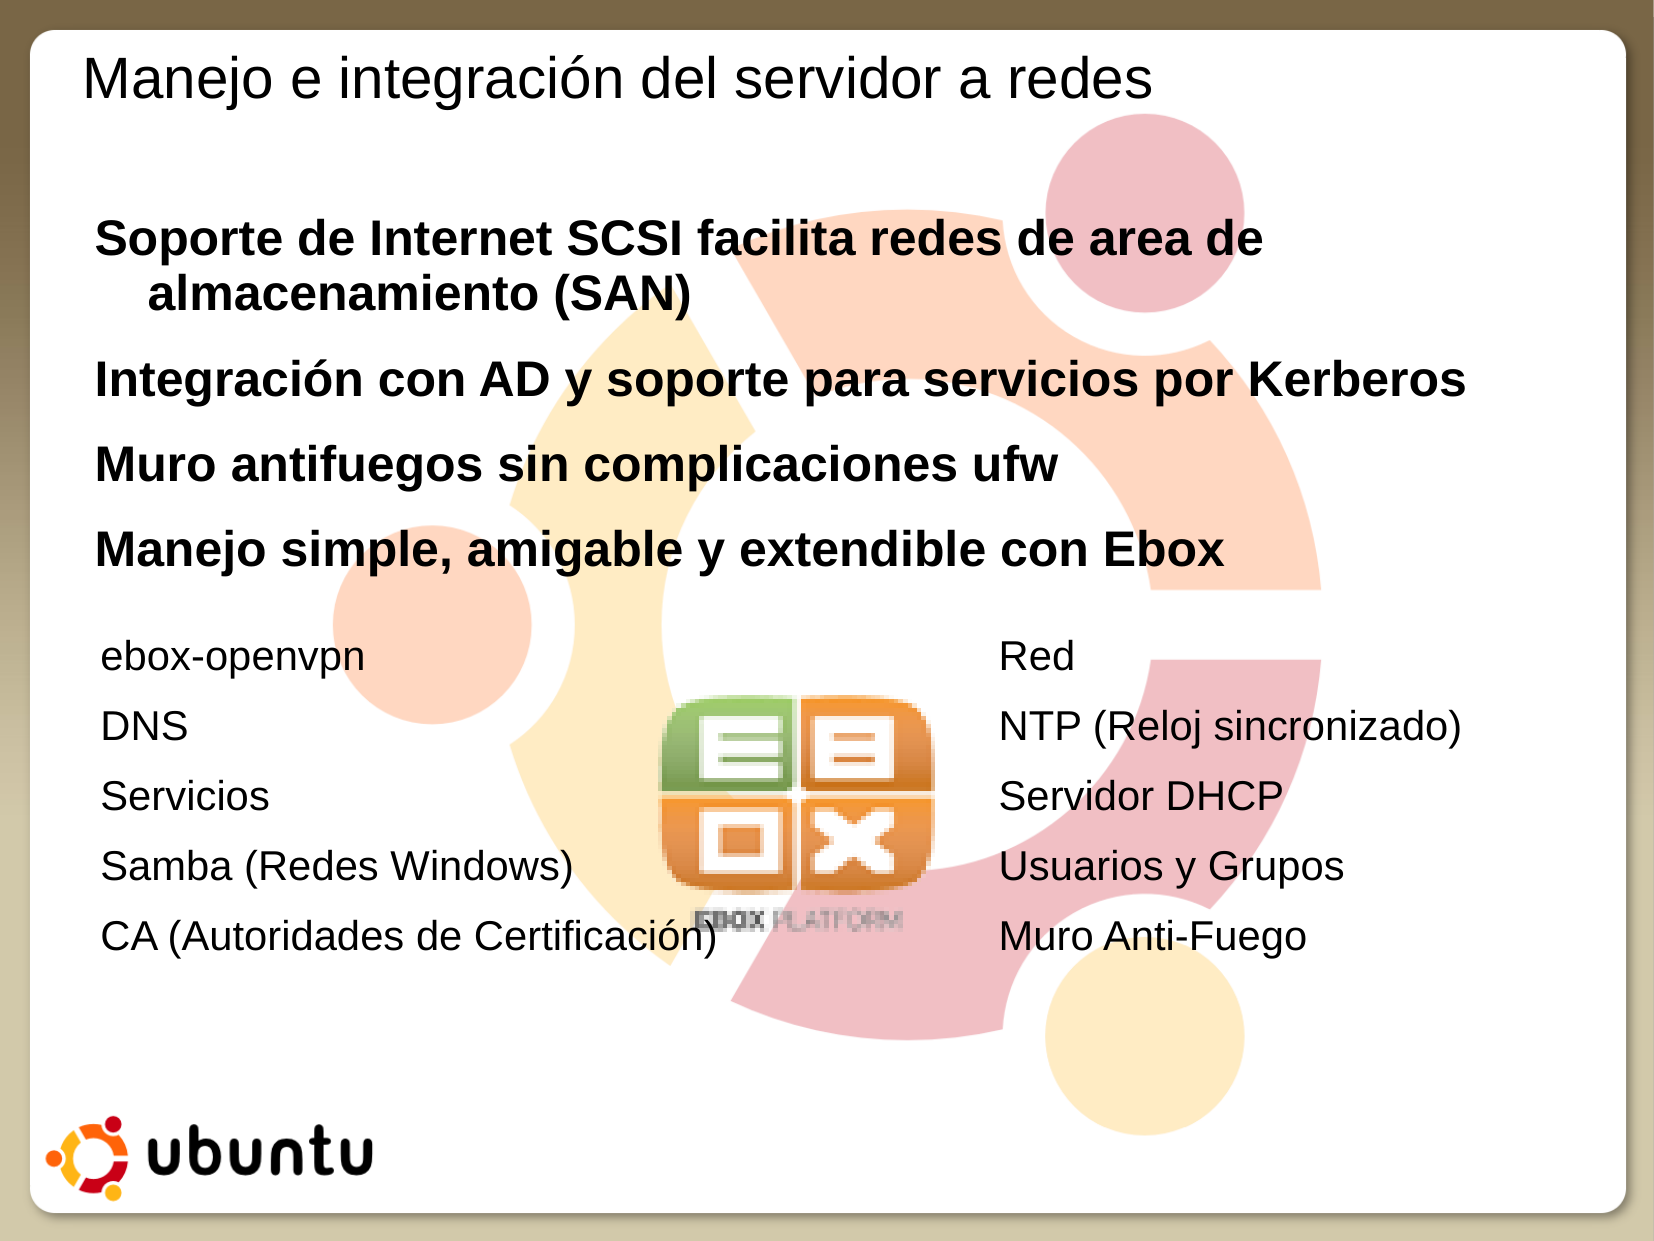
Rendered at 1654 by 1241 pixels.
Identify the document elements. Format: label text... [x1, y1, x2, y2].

title Manejo e integración del servidor a redes [82, 43, 1571, 113]
picture [0, 0, 1654, 1241]
list ebox-openvpn DNS Servicios Samba (Redes Windows) CA (Autoridades de Certificación) [5, 632, 733, 1052]
list Soporte de Internet SCSI facilita redes de area de almacenamiento (SAN) Integración con AD y soporte para servicios por Kerberos Muro antifuegos sin complicaciones ufw Manejo simple, amigable y extendible con Ebox [76, 209, 1565, 601]
list Red NTP (Reloj sincronizado) Servidor DHCP Usuarios y Grupos Muro Anti-Fuego [904, 632, 1631, 1022]
